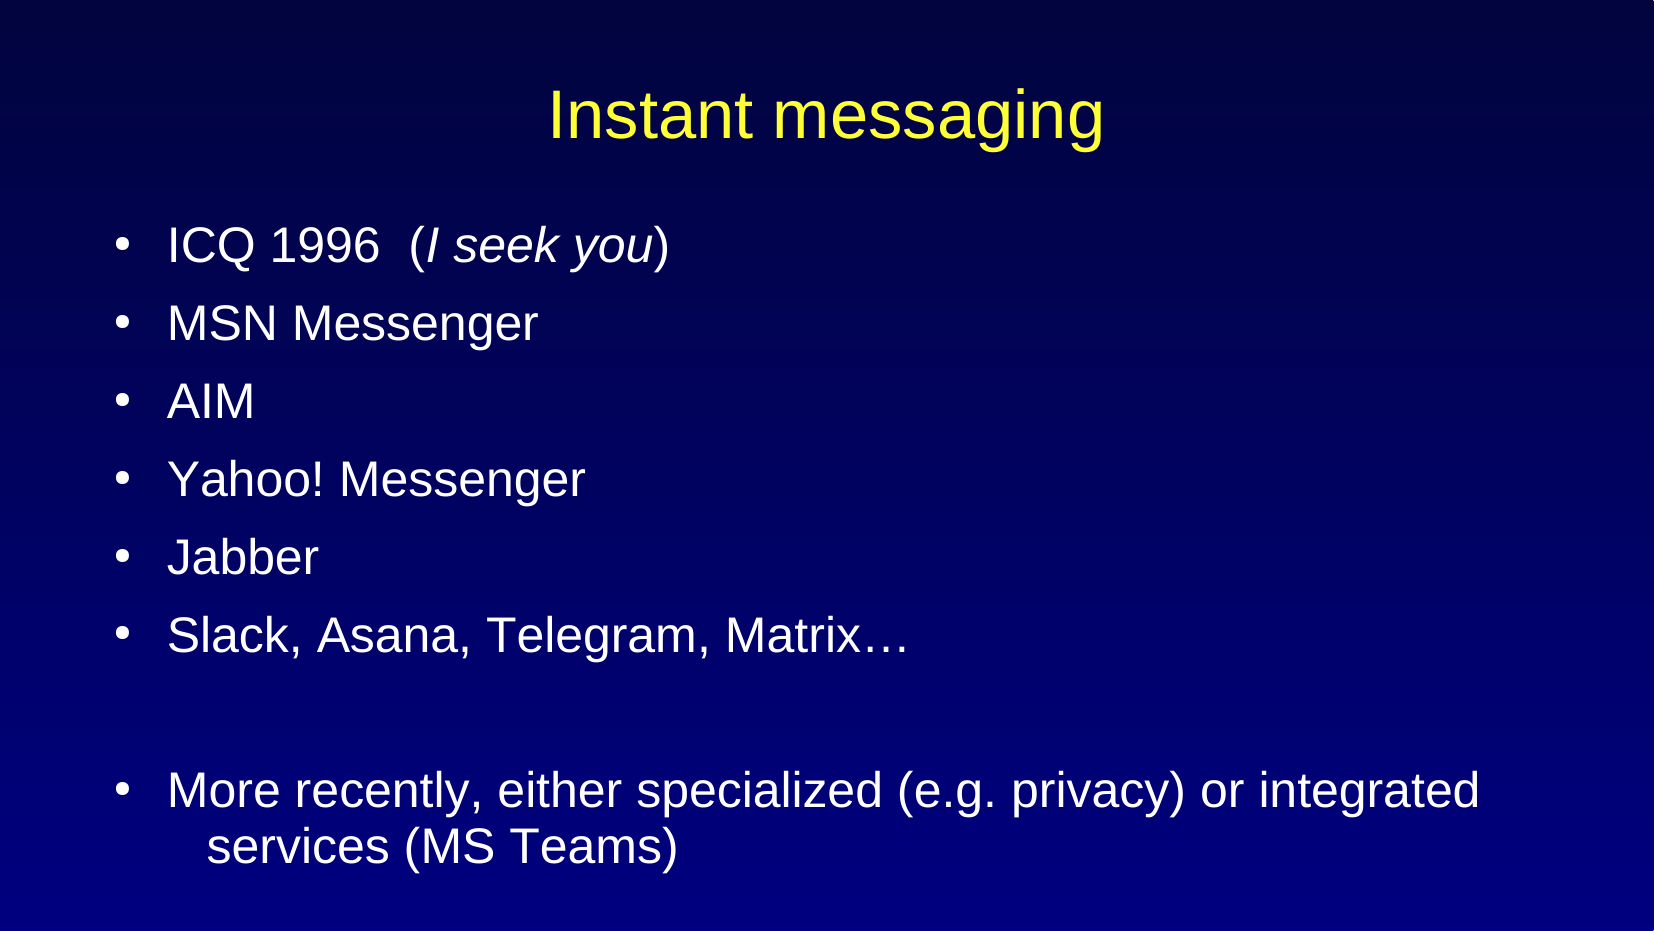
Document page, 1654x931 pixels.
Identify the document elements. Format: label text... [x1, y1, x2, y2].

title Instant messaging [82, 37, 1571, 193]
list ICQ 1996 (I seek you) MSN Messenger AIM Yahoo! Messenger Jabber Slack, Asana, Telegram, Matrix… More recently, either specialized (e.g. privacy) or integrated services (MS Teams) [82, 217, 1571, 875]
